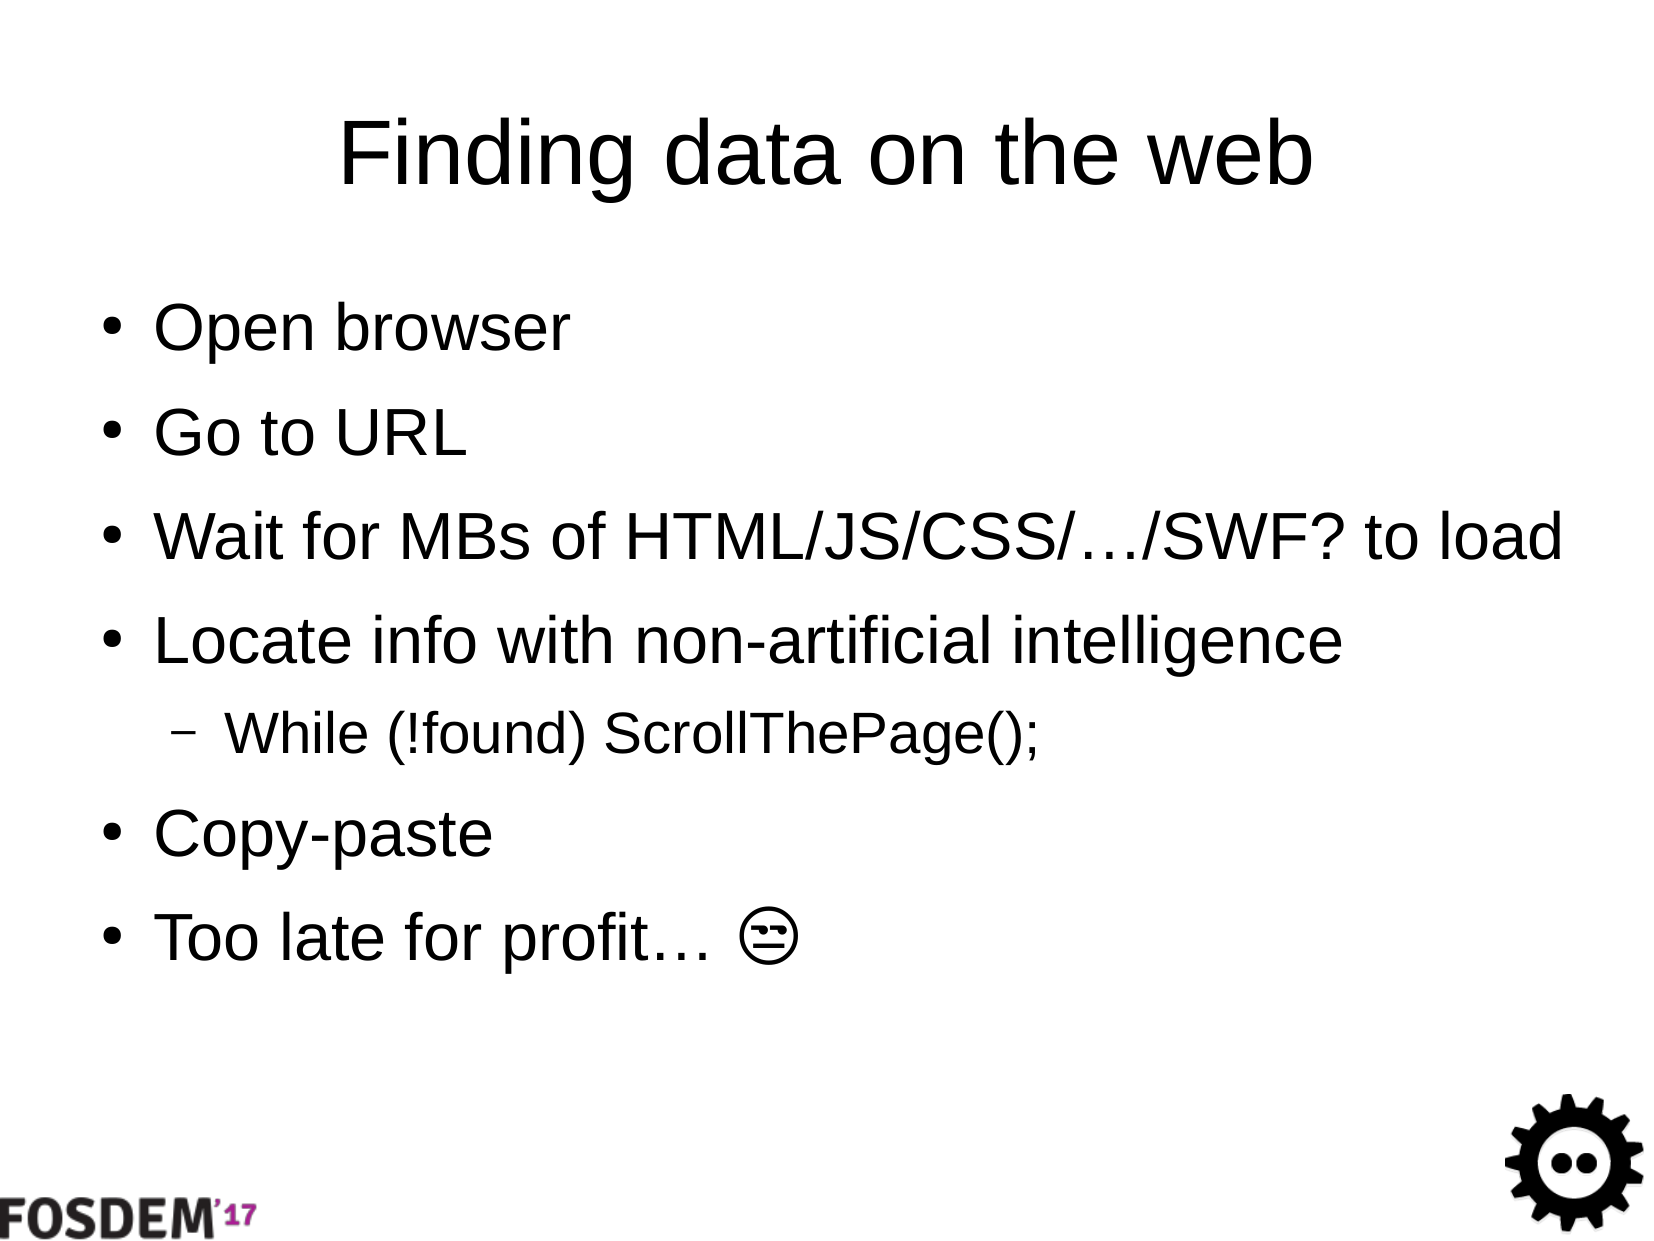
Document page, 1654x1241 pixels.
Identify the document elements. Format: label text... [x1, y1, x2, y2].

picture [1505, 1094, 1648, 1235]
picture [0, 1196, 258, 1241]
list Open browser Go to URL Wait for MBs of HTML/JS/CSS/…/SWF? to load Locate info with non-artificial intelligence While (!found) ScrollThePage(); Copy-paste Too late for profit… 😒 [82, 290, 1571, 1010]
title Finding data on the web [82, 49, 1571, 257]
